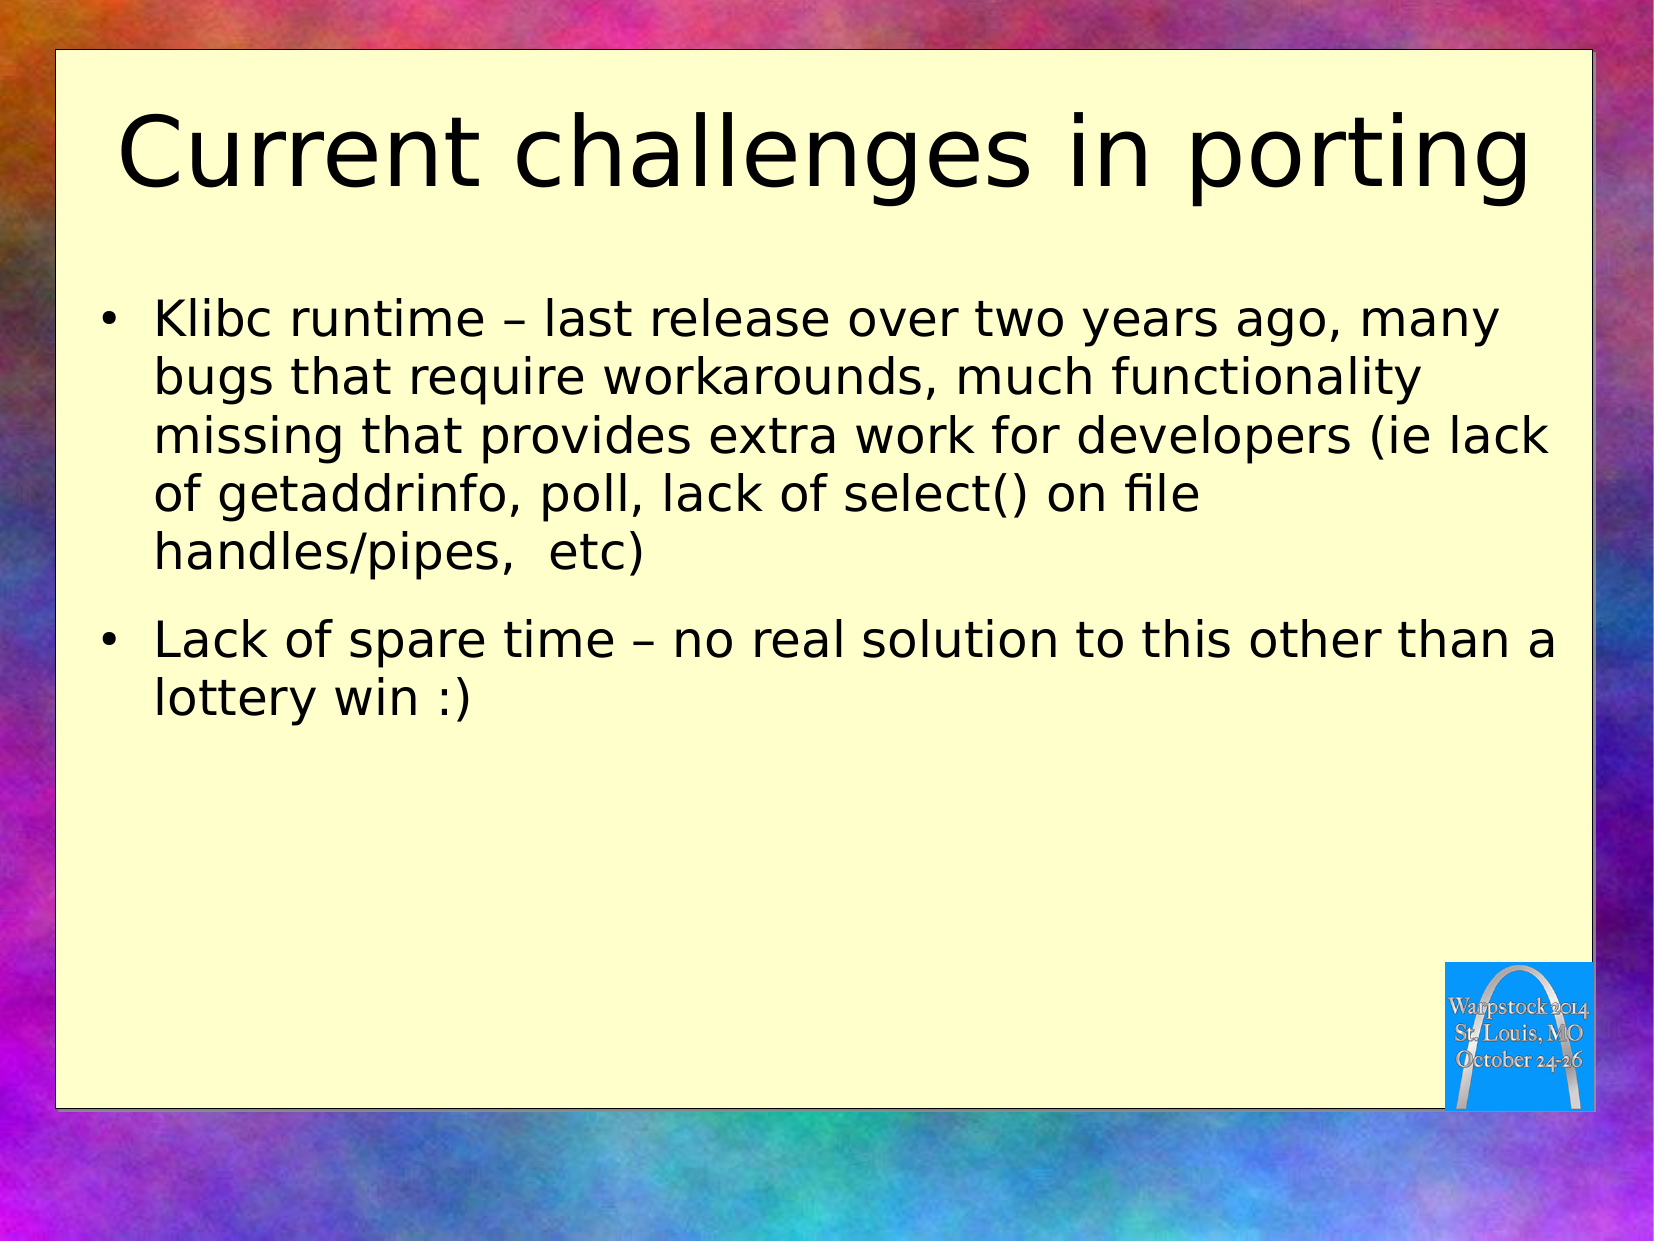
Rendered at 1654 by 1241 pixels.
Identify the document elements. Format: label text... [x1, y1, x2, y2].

title Current challenges in porting [82, 49, 1571, 257]
list Klibc runtime – last release over two years ago, many bugs that require workarounds, much functionality missing that provides extra work for developers (ie lack of getaddrinfo, poll, lack of select() on file handles/pipes, etc) Lack of spare time – no real solution to this other than a lottery win :) [82, 290, 1571, 1010]
picture [0, 0, 1654, 1241]
